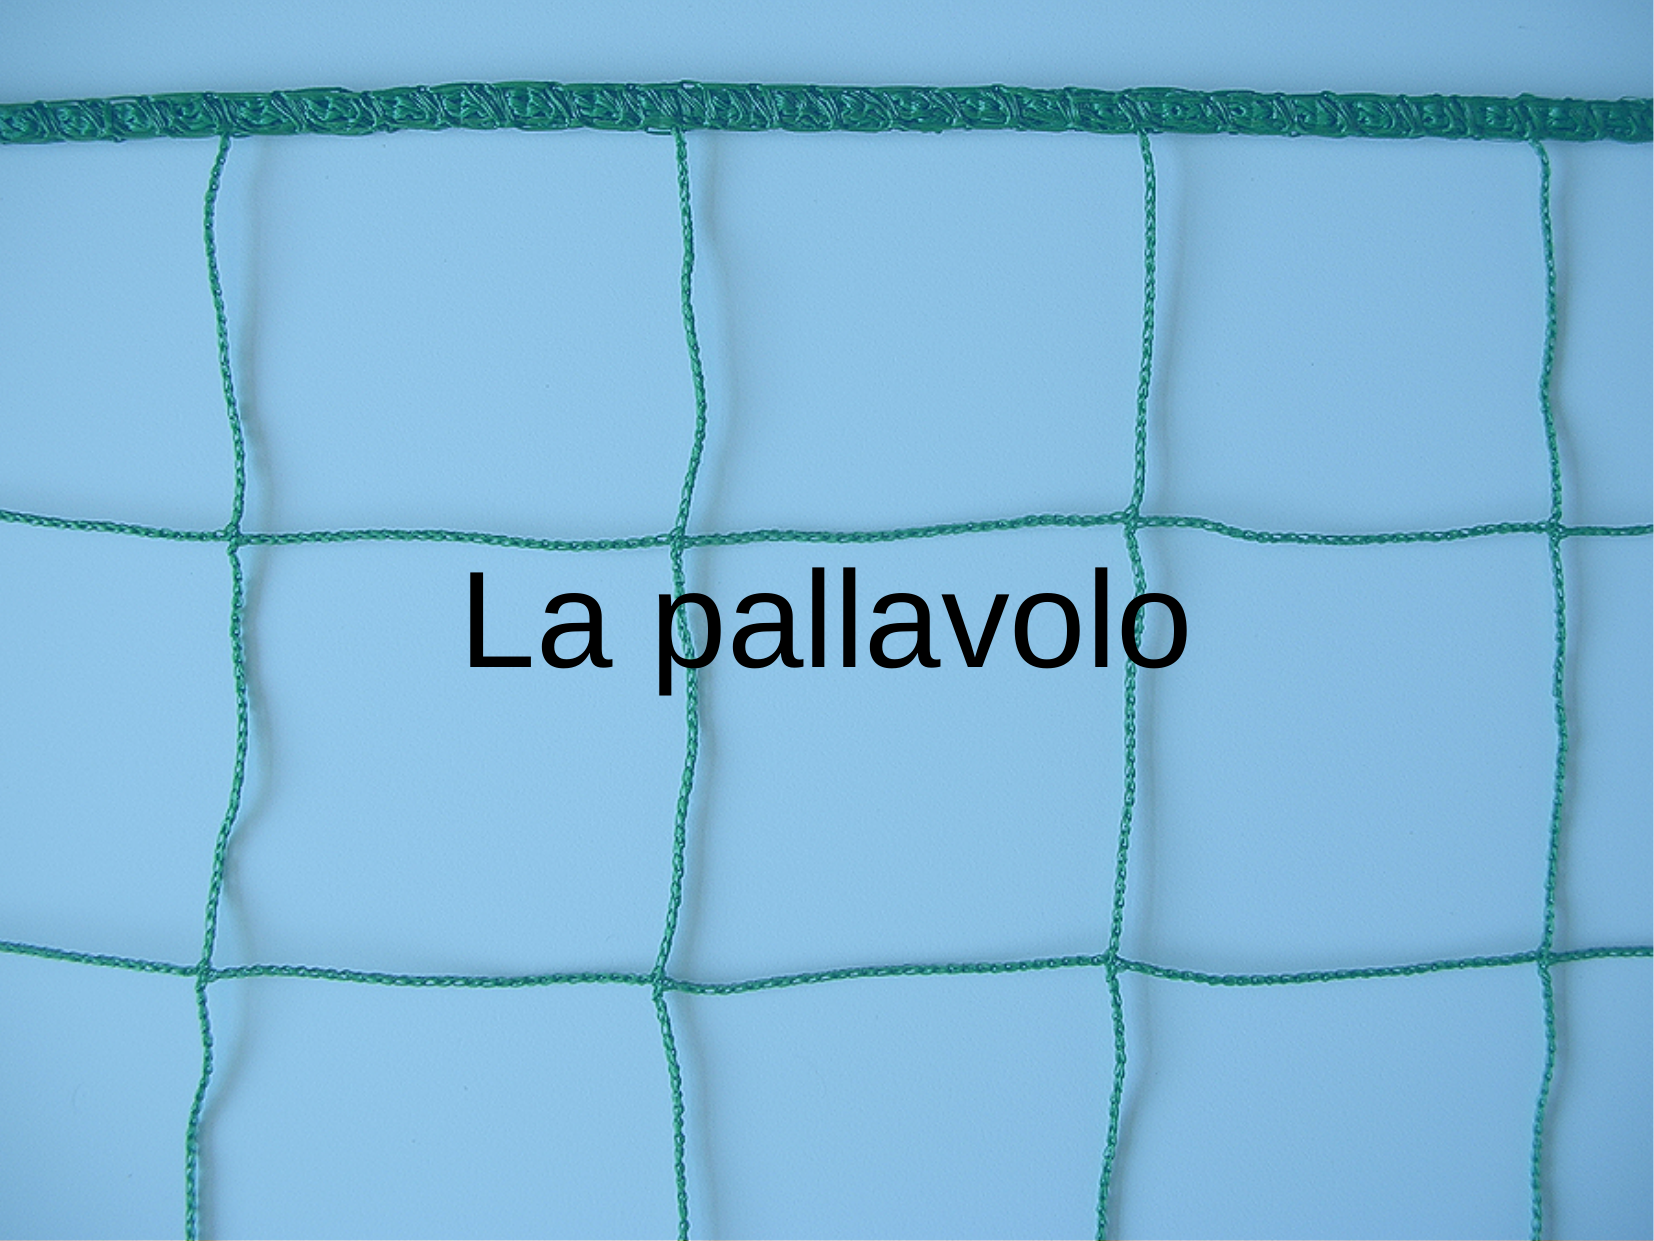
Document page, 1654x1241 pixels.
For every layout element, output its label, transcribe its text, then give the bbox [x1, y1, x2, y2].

title La pallavolo [0, 0, 1654, 1241]
